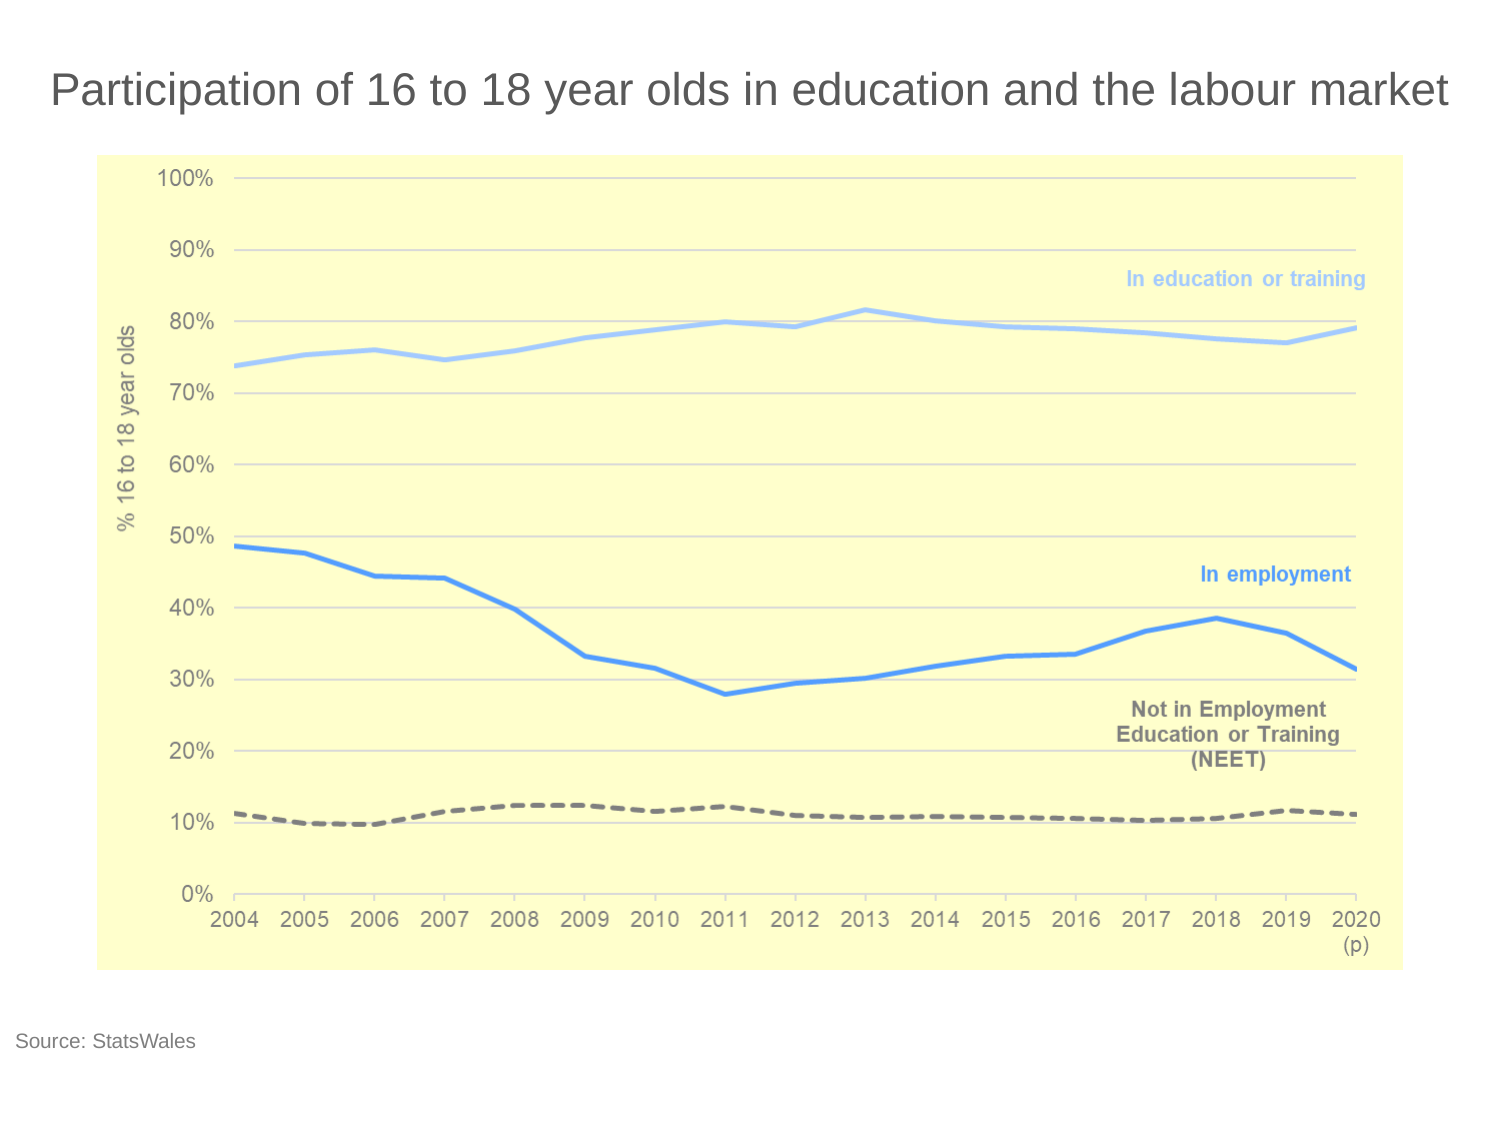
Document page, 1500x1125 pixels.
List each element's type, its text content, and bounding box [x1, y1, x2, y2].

text_box Source: StatsWales [0, 1020, 1500, 1061]
picture [97, 155, 1403, 970]
title Participation of 16 to 18 year olds in education and the labour market [0, 1, 1500, 173]
